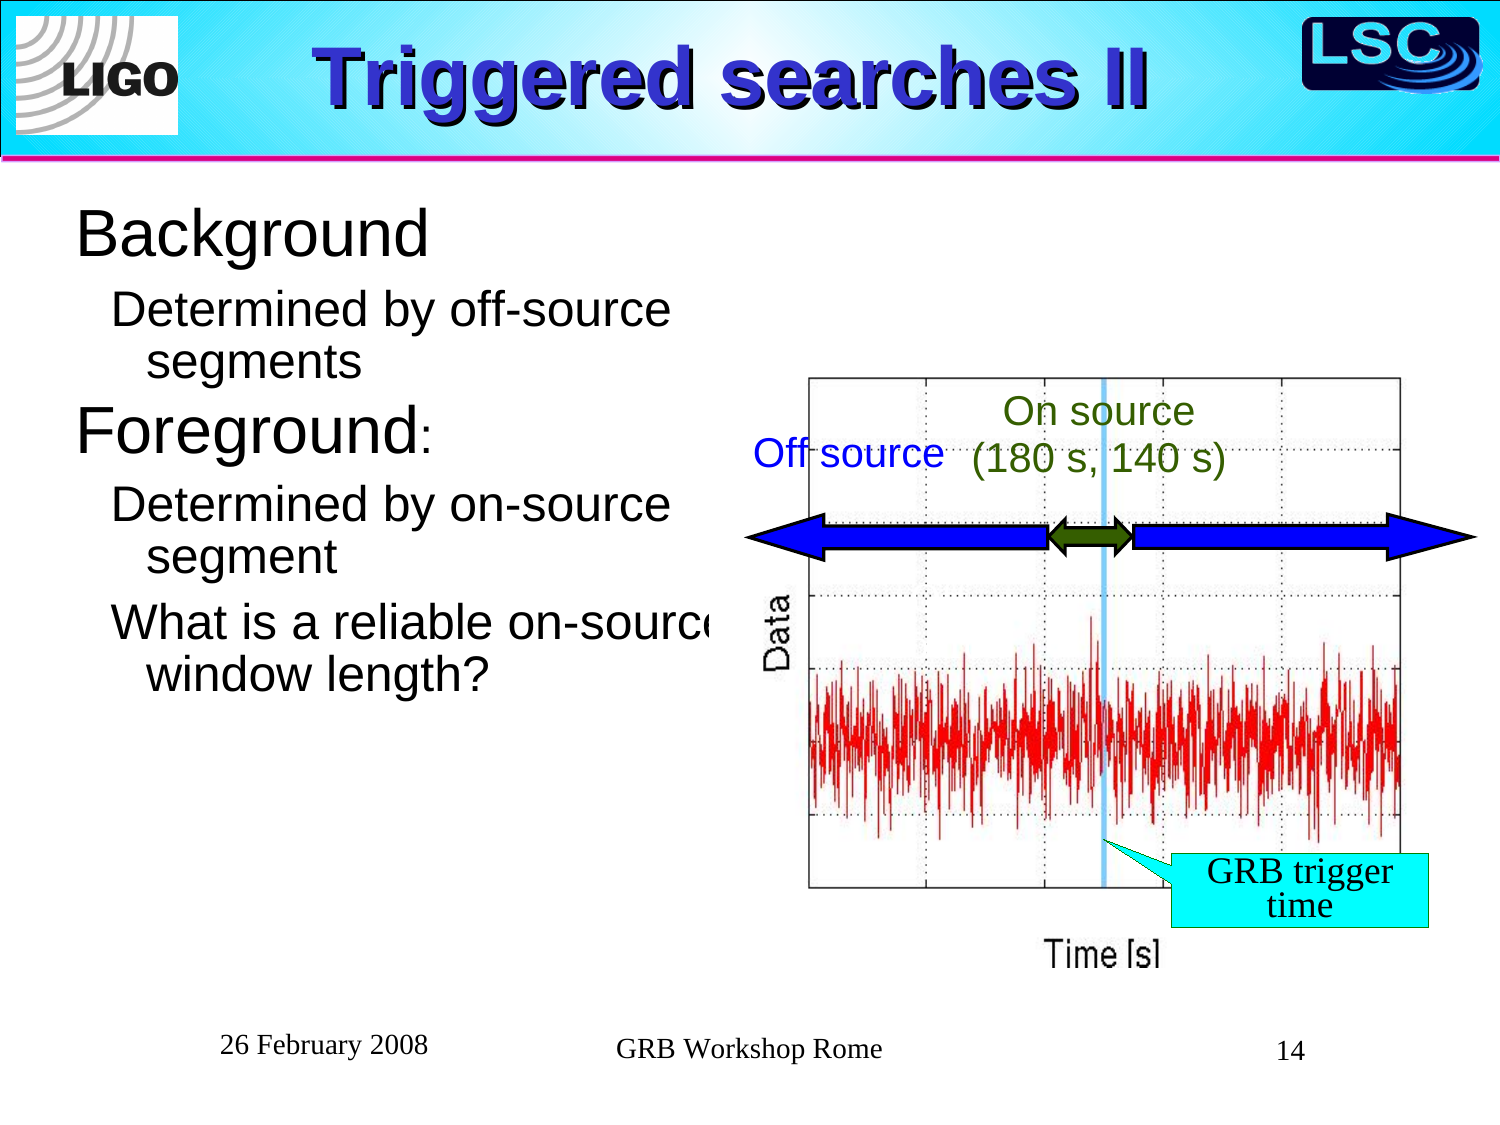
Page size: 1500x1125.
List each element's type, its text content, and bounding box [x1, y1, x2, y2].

picture [709, 329, 1472, 968]
text_box GRB trigger time [1103, 839, 1429, 928]
text_box On source (180 s, 140 s) [955, 380, 1244, 489]
list Background Determined by off-source segments Foreground: Determined by on-source segment What is a reliable on-source window length? [39, 200, 746, 1030]
title Triggered searches II [187, 18, 1274, 145]
text_box Off-source [850, 567, 1043, 676]
picture [1302, 17, 1483, 94]
text_box Off source [733, 422, 955, 485]
text_box [749, 514, 1473, 561]
text_box [764, 896, 1441, 932]
